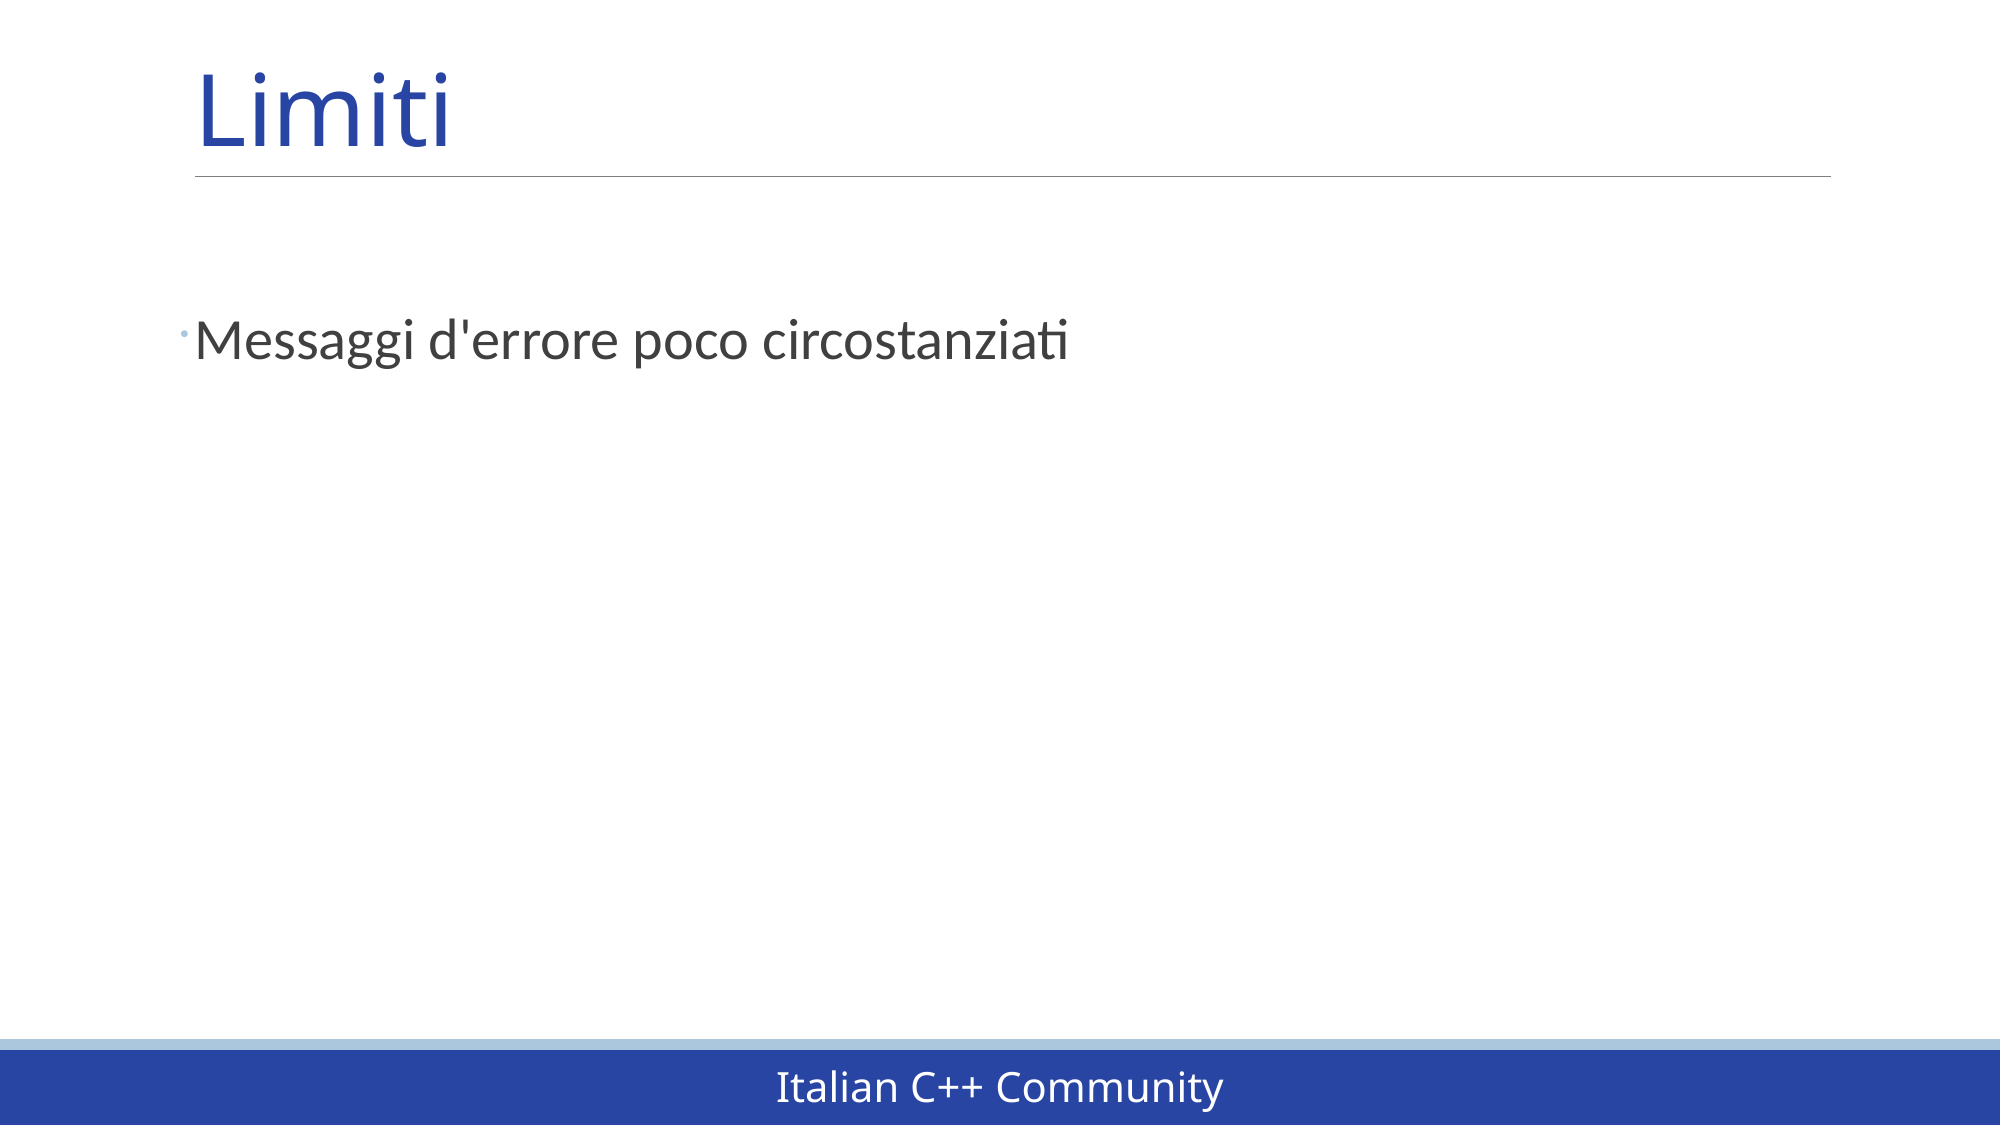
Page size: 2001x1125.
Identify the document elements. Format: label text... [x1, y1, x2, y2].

title Limiti [179, 2, 1830, 175]
list Messaggi d'errore poco circostanziati [179, 202, 1830, 1011]
